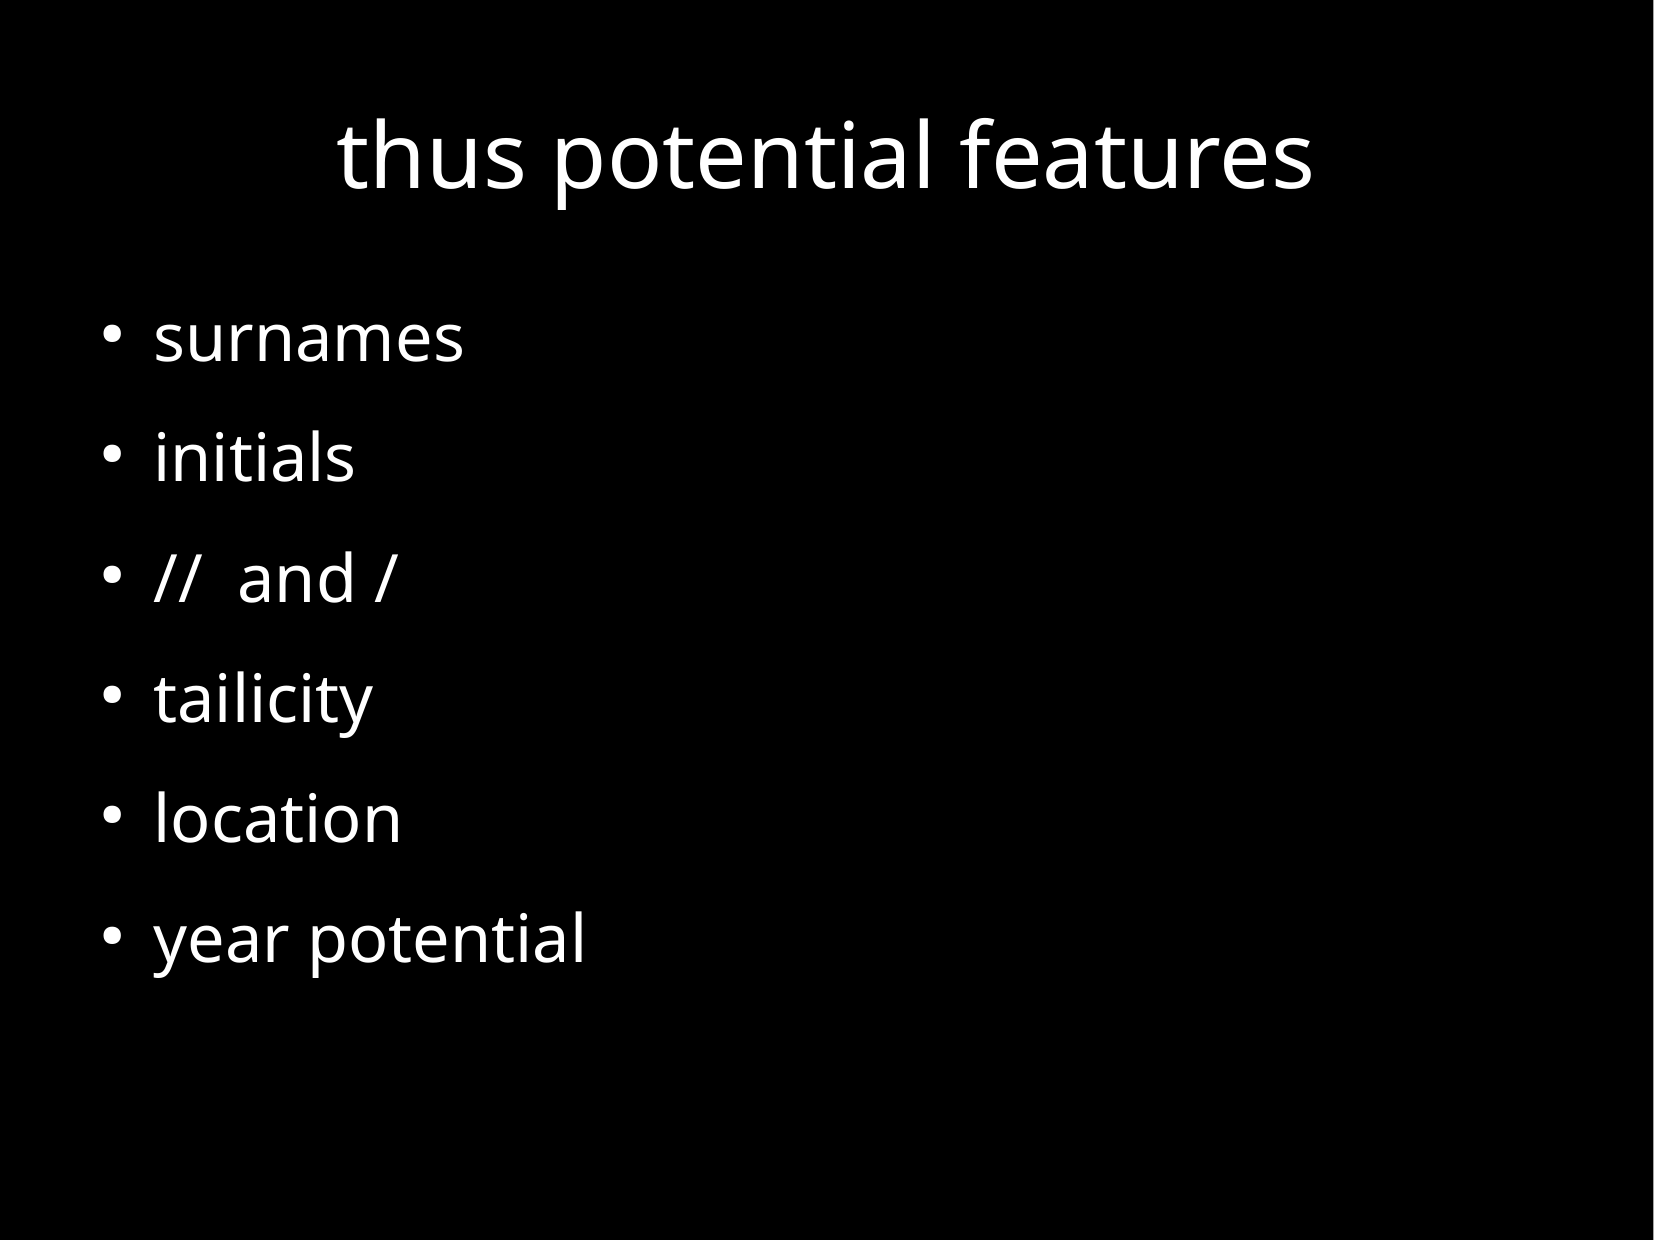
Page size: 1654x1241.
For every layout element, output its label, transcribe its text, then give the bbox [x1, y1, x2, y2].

list surnames initials // and / tailicity location year potential [82, 290, 1571, 1010]
title thus potential features [82, 49, 1571, 257]
